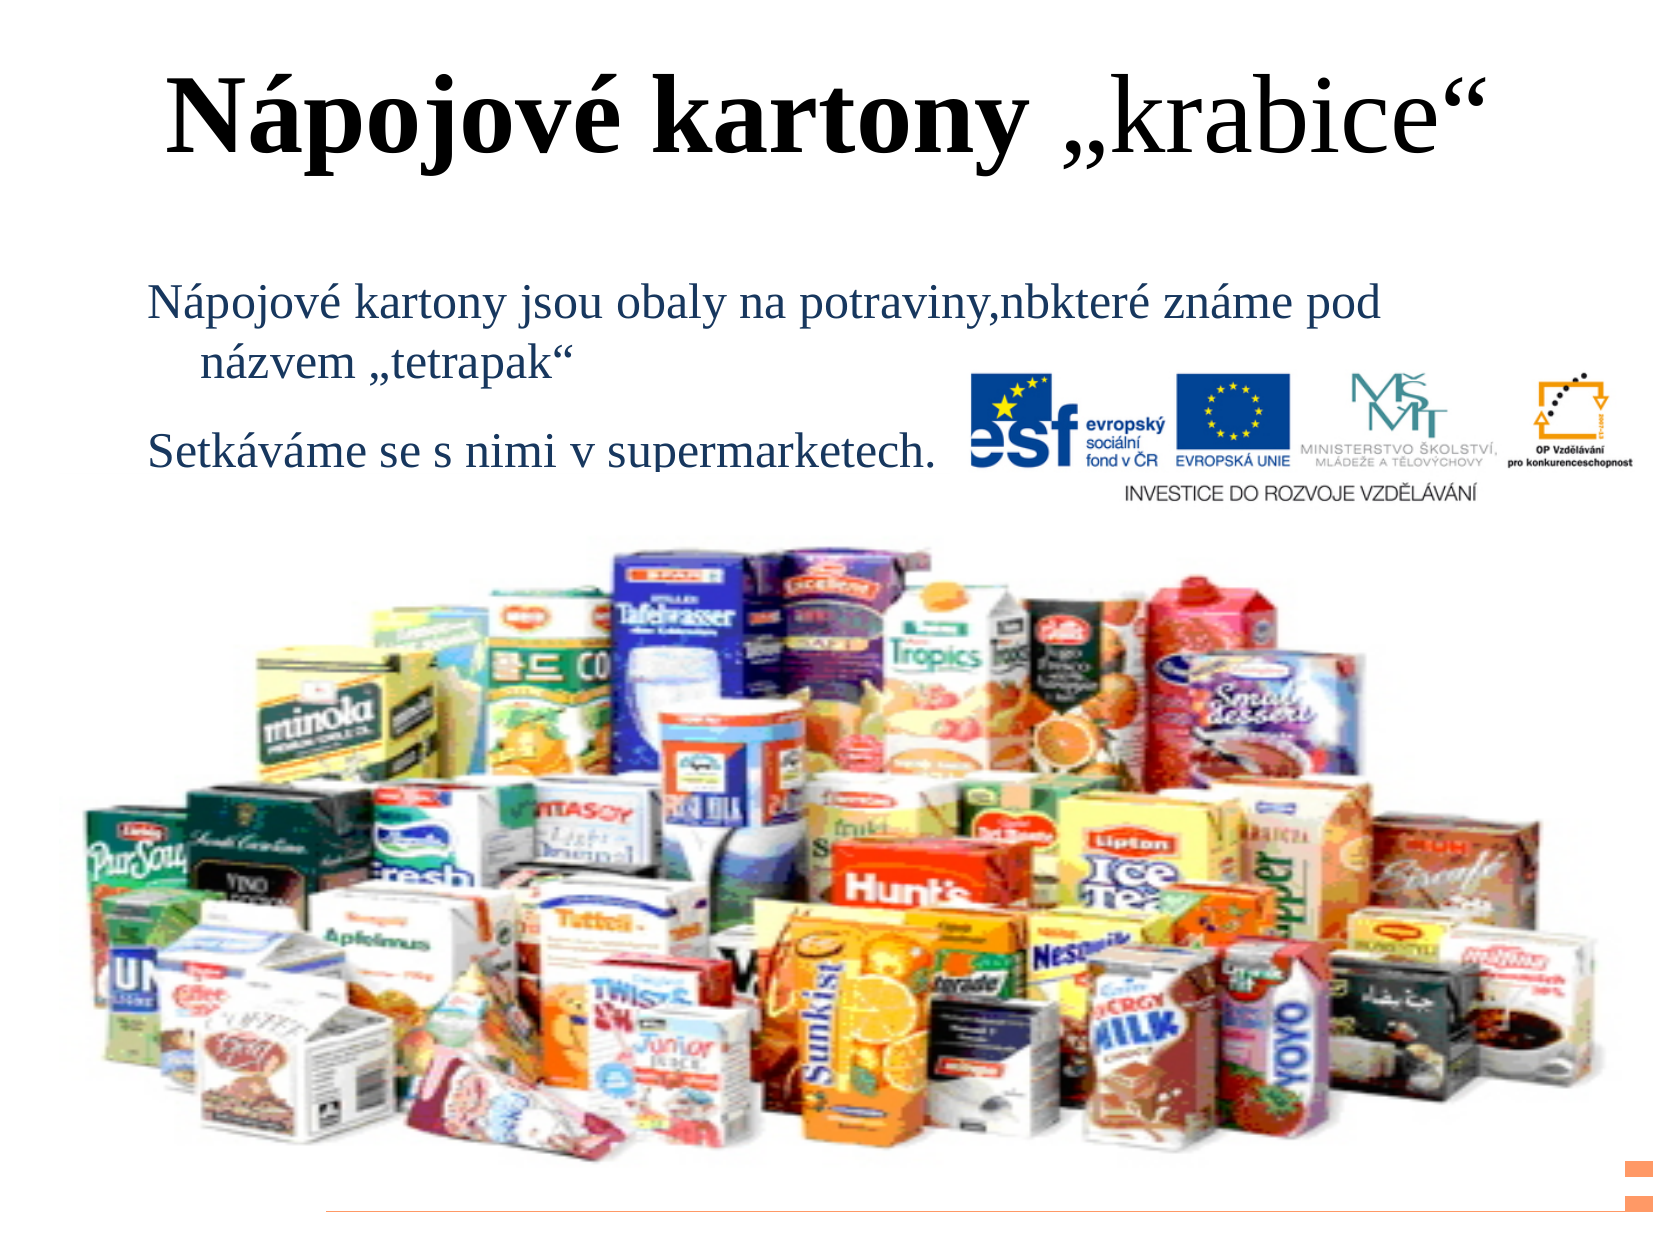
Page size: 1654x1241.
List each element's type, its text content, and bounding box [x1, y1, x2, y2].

picture [59, 360, 1654, 1211]
title Nápojové kartony „krabice“ [121, 7, 1536, 207]
list Nápojové kartony jsou obaly na potraviny,nbkteré známe pod názvem „tetrapak“ Setkáváme se s nimi v supermarketech. [59, 193, 1499, 472]
